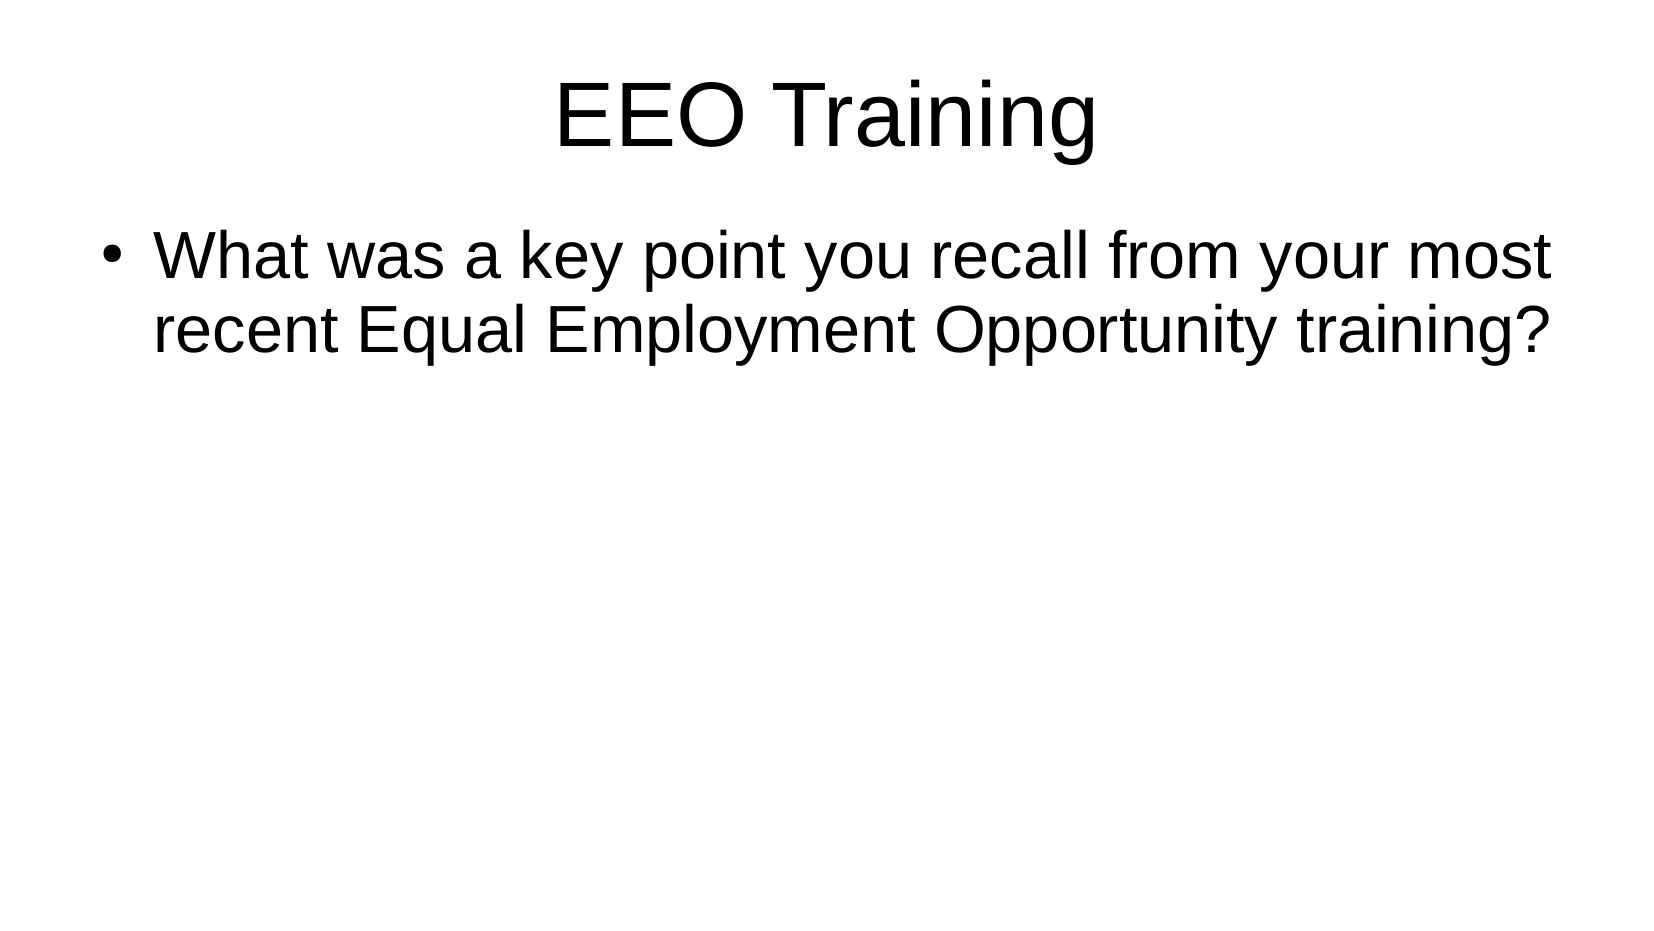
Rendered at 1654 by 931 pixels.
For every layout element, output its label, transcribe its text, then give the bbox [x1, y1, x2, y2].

title EEO Training [82, 37, 1571, 193]
list What was a key point you recall from your most recent Equal Employment Opportunity training? [82, 217, 1571, 758]
